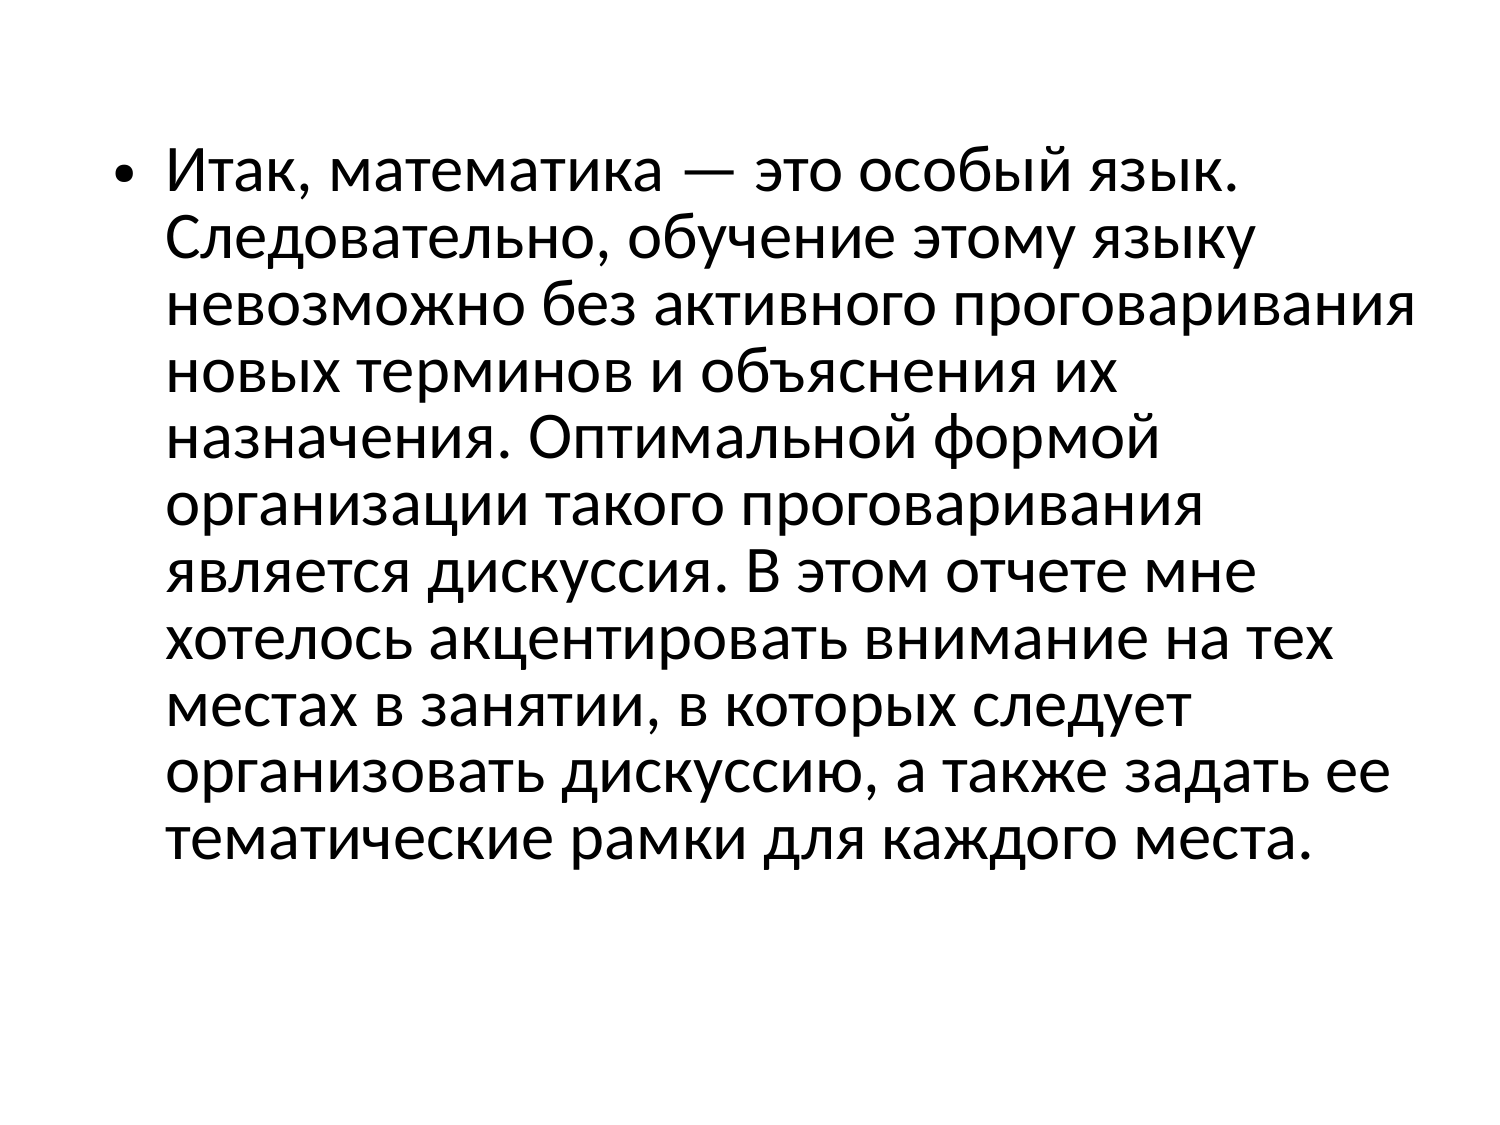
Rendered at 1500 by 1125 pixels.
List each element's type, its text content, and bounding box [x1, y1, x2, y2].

list Итак, математика — это особый язык. Следовательно, обучение этому языку невозможно без активного проговаривания новых терминов и объяснения их назначения. Оптимальной формой организации такого проговаривания является дискуссия. В этом отчете мне хотелось акцентировать внимание на тех местах в занятии, в которых следует организовать дискуссию, а также задать ее тематические рамки для каждого места. [94, 141, 1445, 1039]
